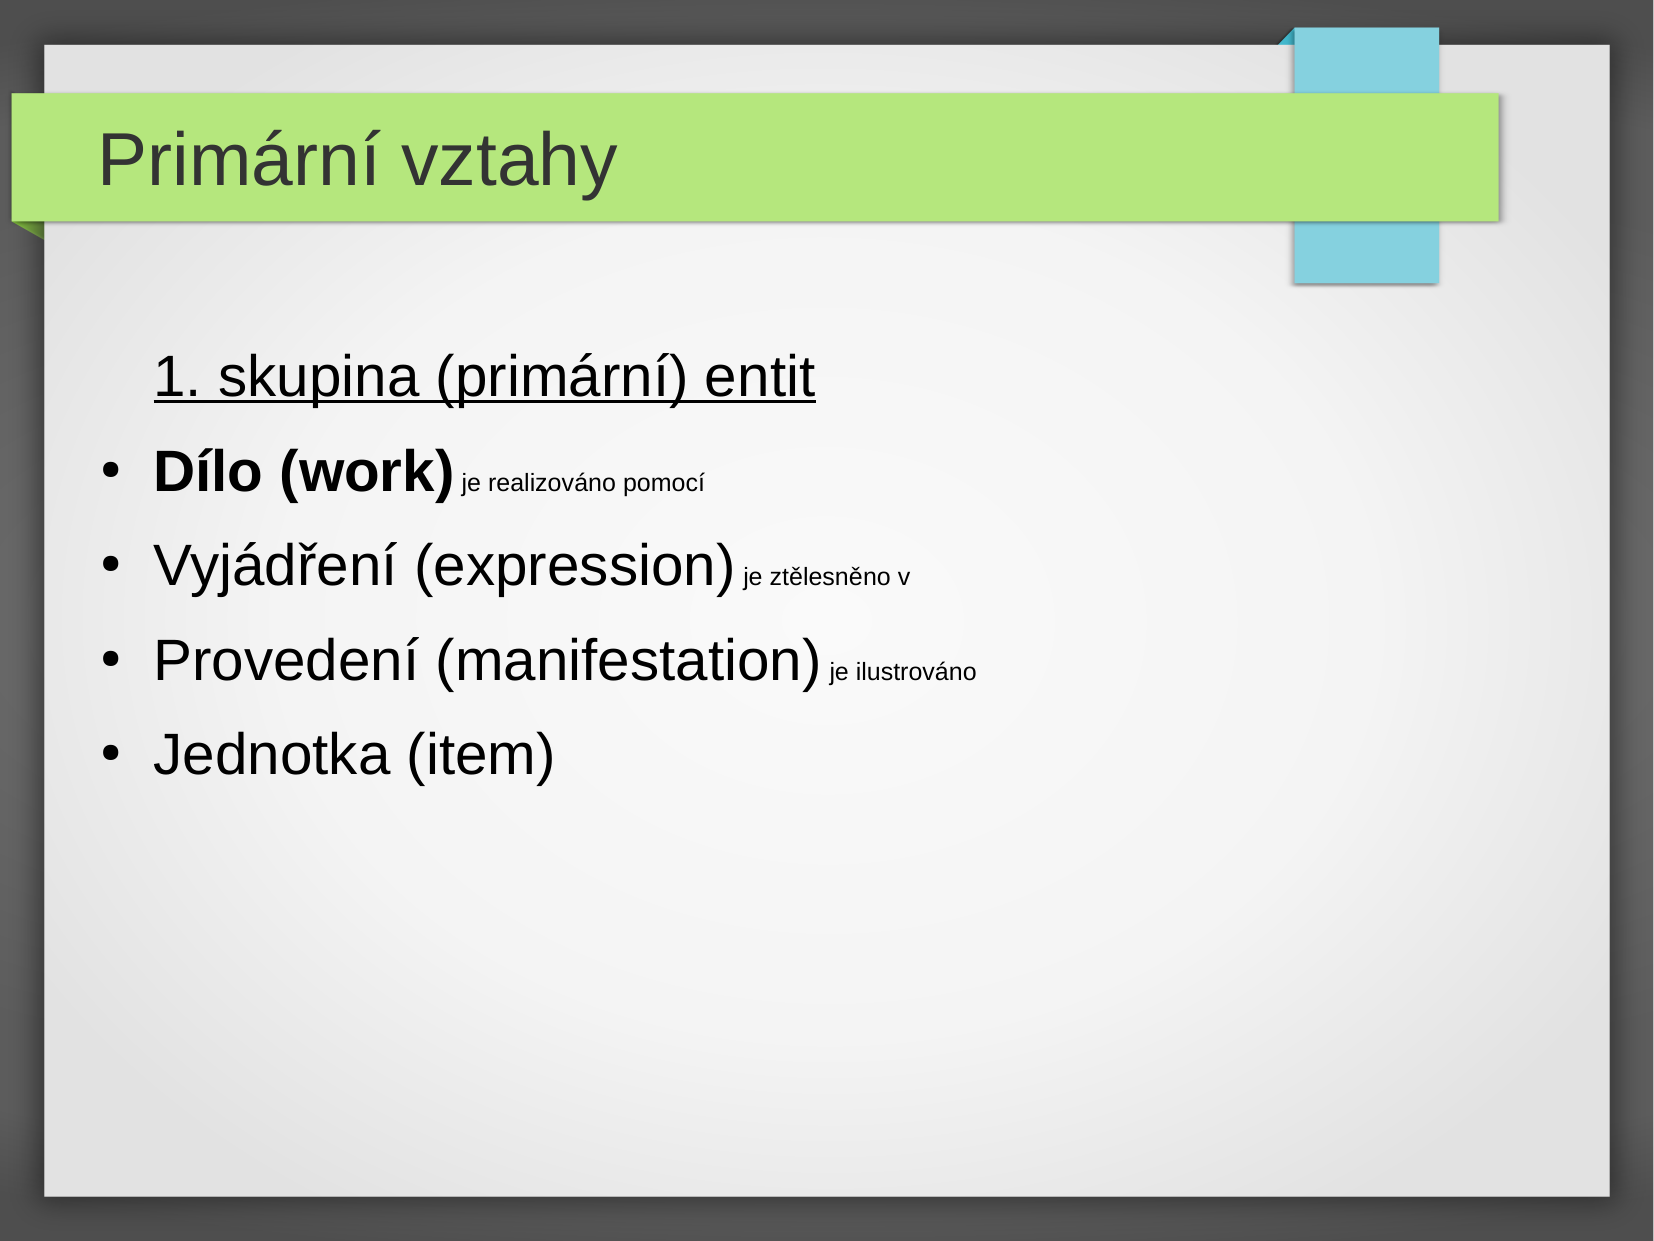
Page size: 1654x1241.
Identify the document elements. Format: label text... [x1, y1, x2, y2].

list 1. skupina (primární) entit Dílo (work) je realizováno pomocí Vyjádření (expression) je ztělesněno v Provedení (manifestation) je ilustrováno Jednotka (item) [82, 343, 1538, 1063]
title Primární vztahy [70, 106, 1229, 213]
picture [0, 0, 1654, 1241]
